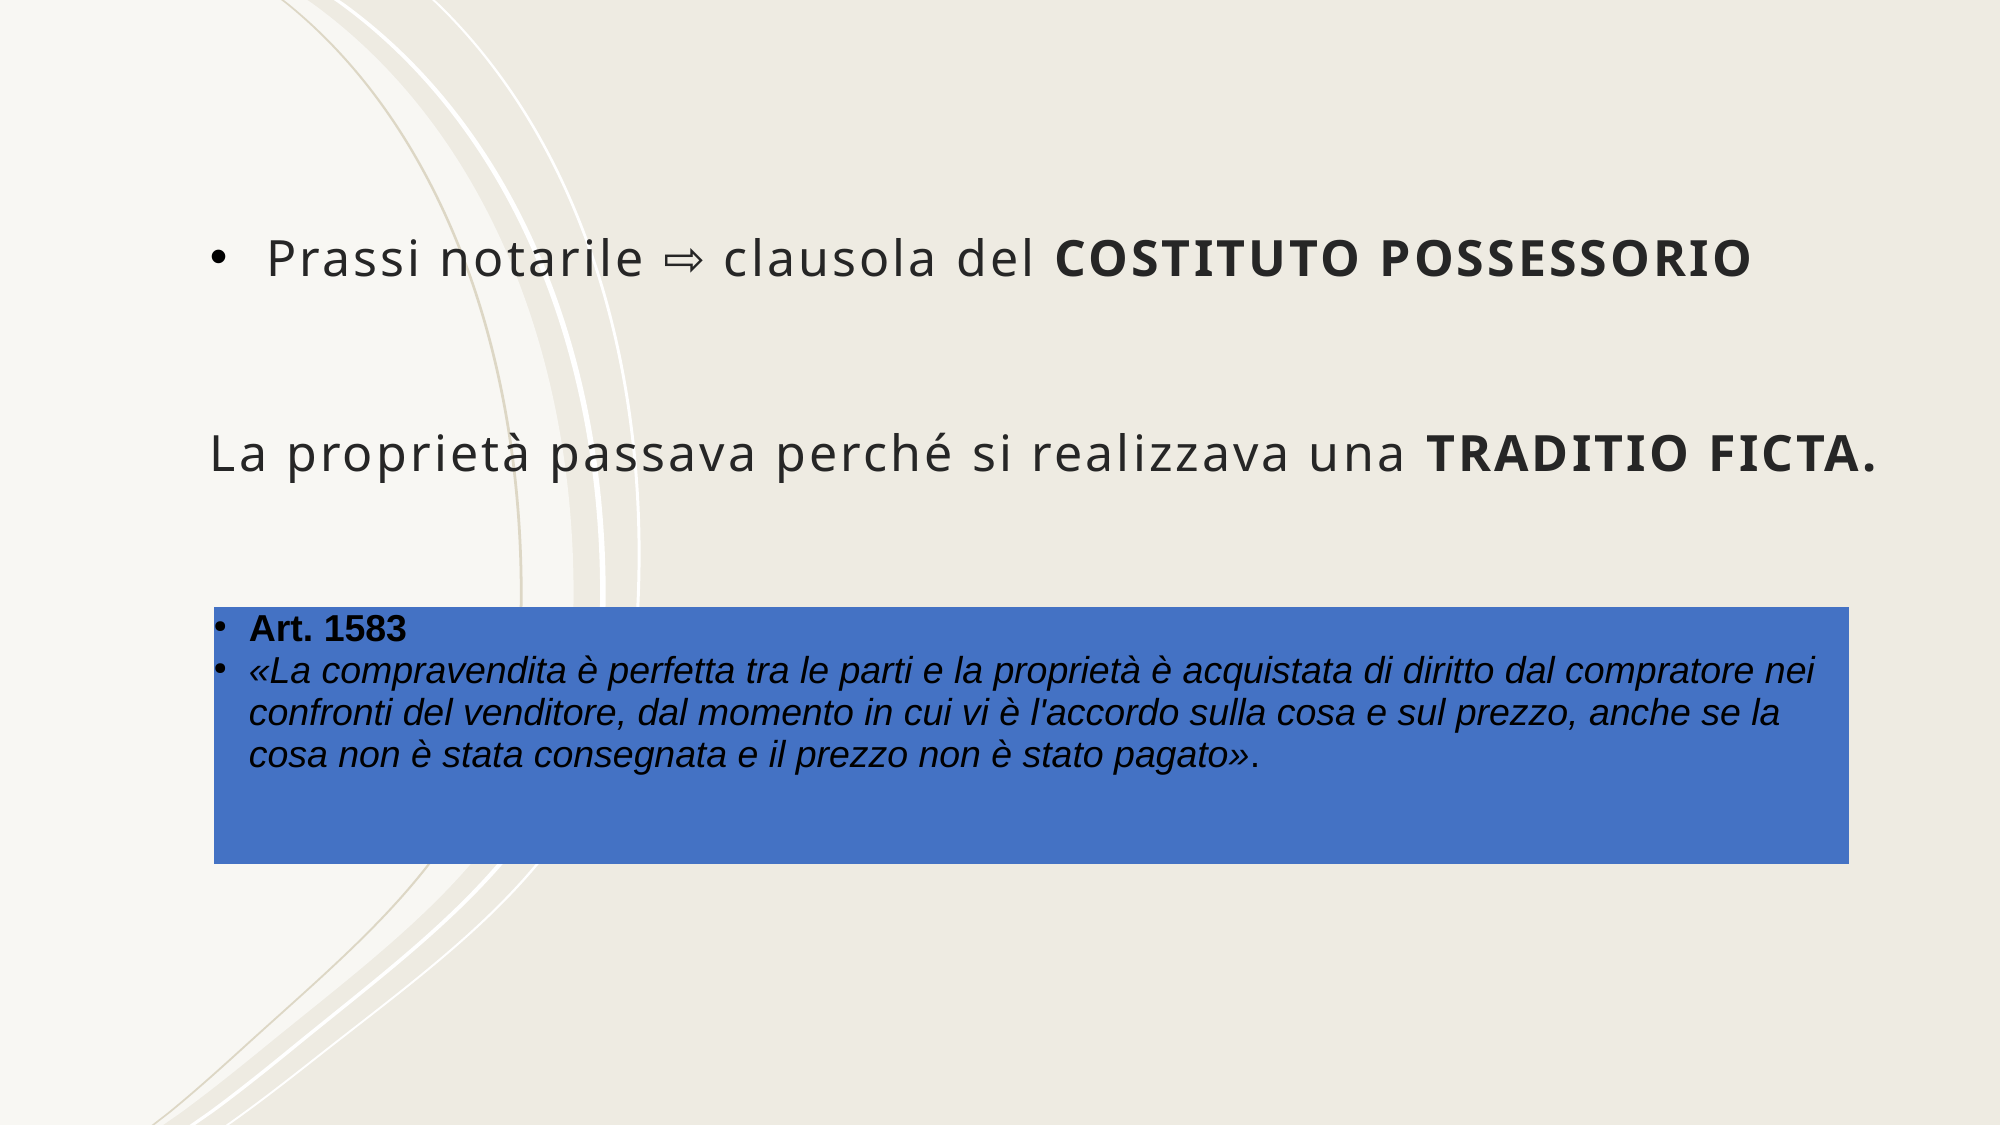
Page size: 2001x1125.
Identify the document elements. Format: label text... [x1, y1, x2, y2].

table_header Art. 1583 «La compravendita è perfetta tra le parti e la proprietà è acquistata di diritto dal compratore nei confronti del venditore, dal momento in cui vi è l'accordo sulla cosa e sul prezzo, anche se la cosa non è stata consegnata e il prezzo non è stato pagato». [214, 607, 1849, 864]
subtitle Prassi notarile ⇨ clausola del COSTITUTO POSSESSORIO La proprietà passava perché si realizzava una TRADITIO FICTA. [191, 190, 1922, 935]
